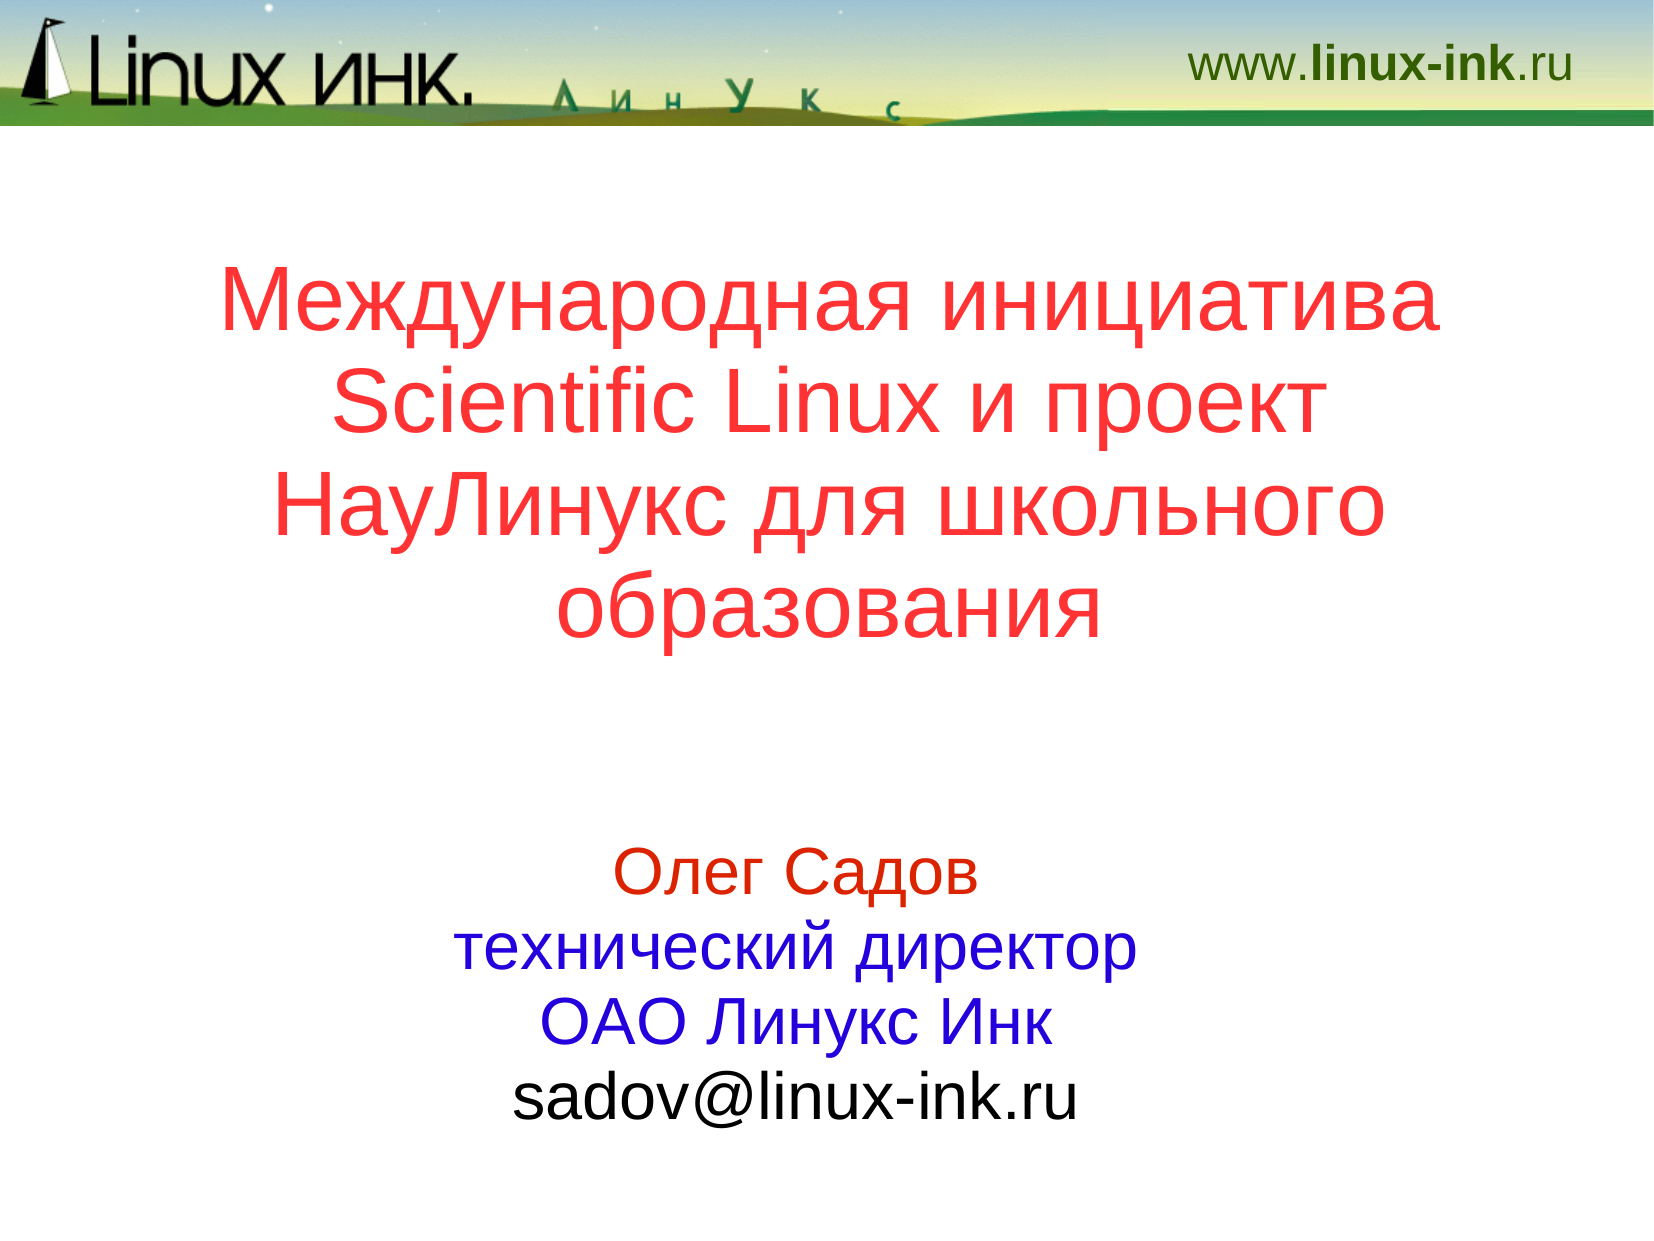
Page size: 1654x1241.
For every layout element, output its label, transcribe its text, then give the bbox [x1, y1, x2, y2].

title Международная инициатива Scientific Linux и проект НауЛинукс для школьного образования [123, 194, 1536, 711]
subtitle Олег Садов технический директор ОАО Линукс Инк sadov@linux-ink.ru [350, 834, 1208, 1134]
picture [0, 0, 1654, 126]
